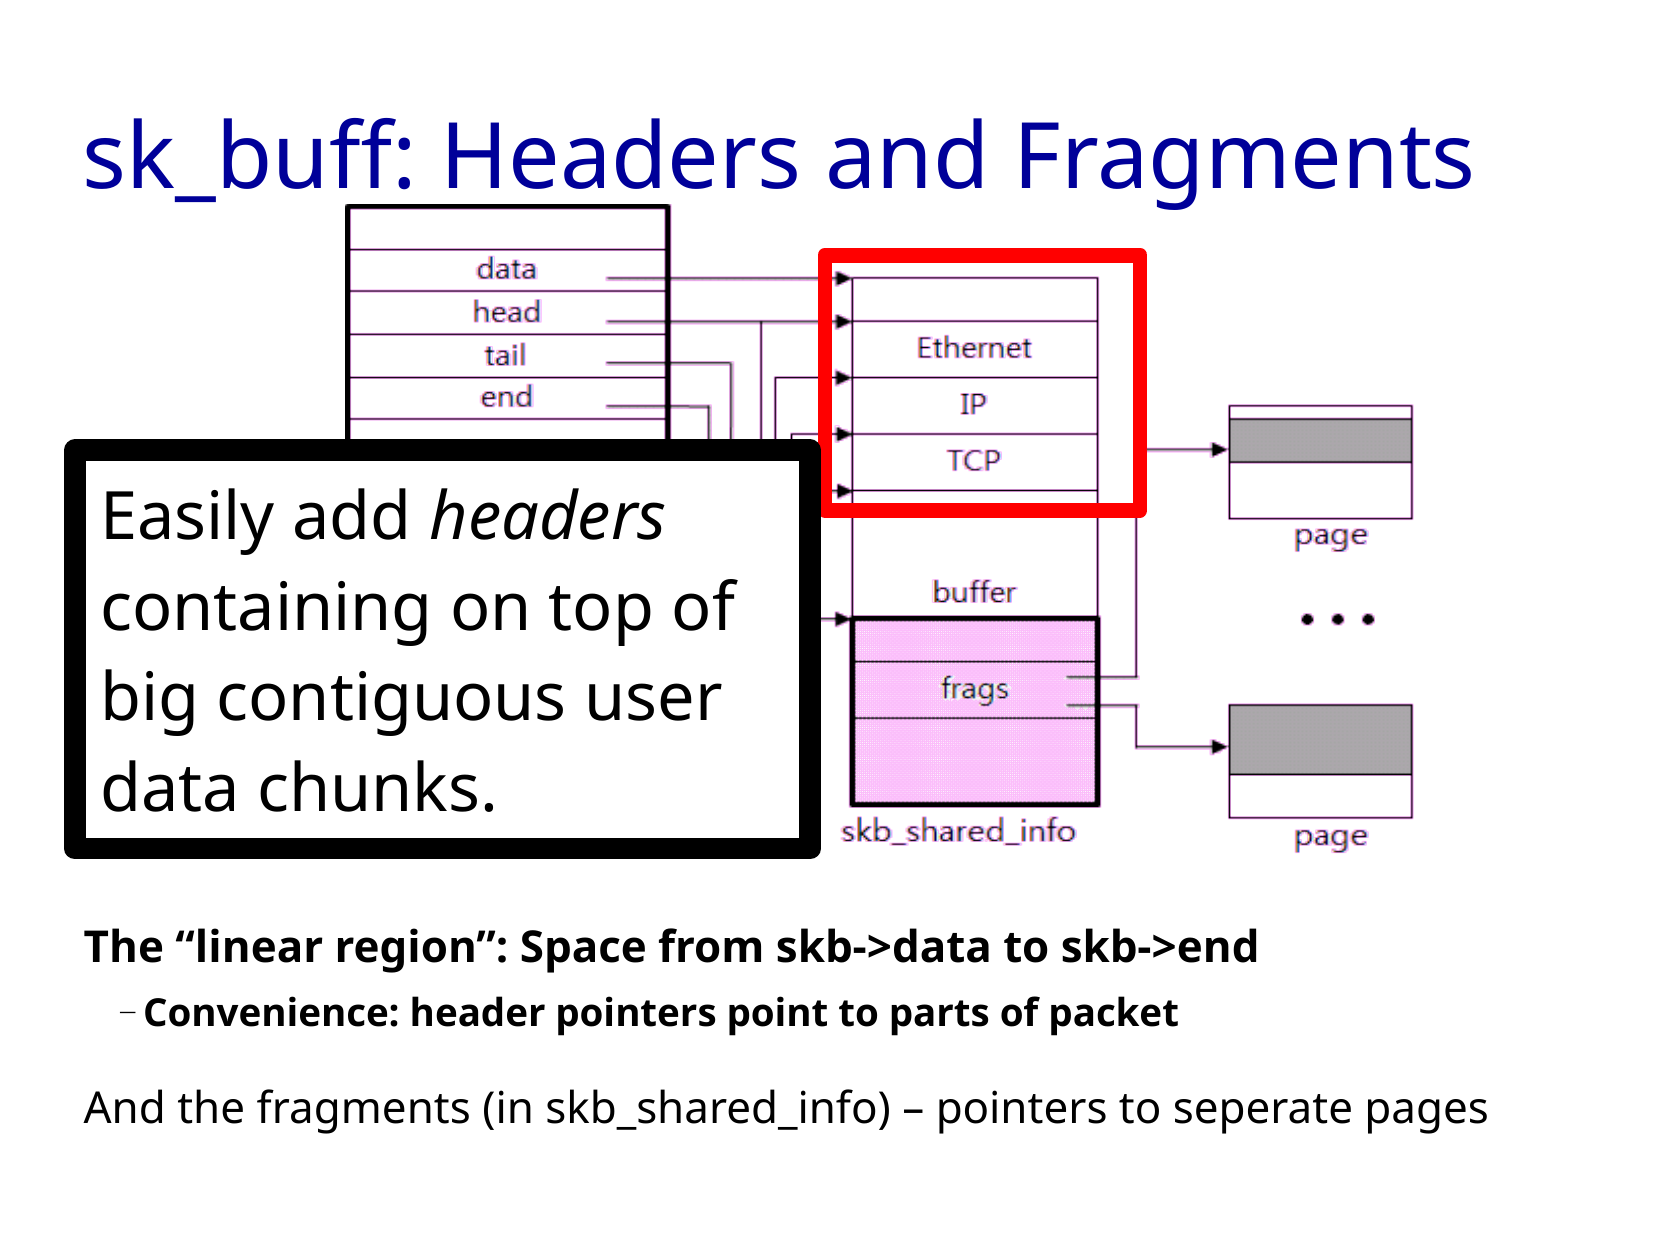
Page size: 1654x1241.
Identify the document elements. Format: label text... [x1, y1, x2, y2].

text_box Easily add headers containing on top of big contiguous user data chunks. [75, 450, 811, 781]
list The “linear region”: Space from skb->data to skb->end Convenience: header pointers point to parts of packet And the fragments (in skb_shared_info) – pointers to seperate pages [60, 915, 1571, 1141]
title sk_buff: Headers and Fragments [82, 49, 1571, 257]
picture [345, 204, 1456, 871]
picture [832, 263, 1133, 503]
